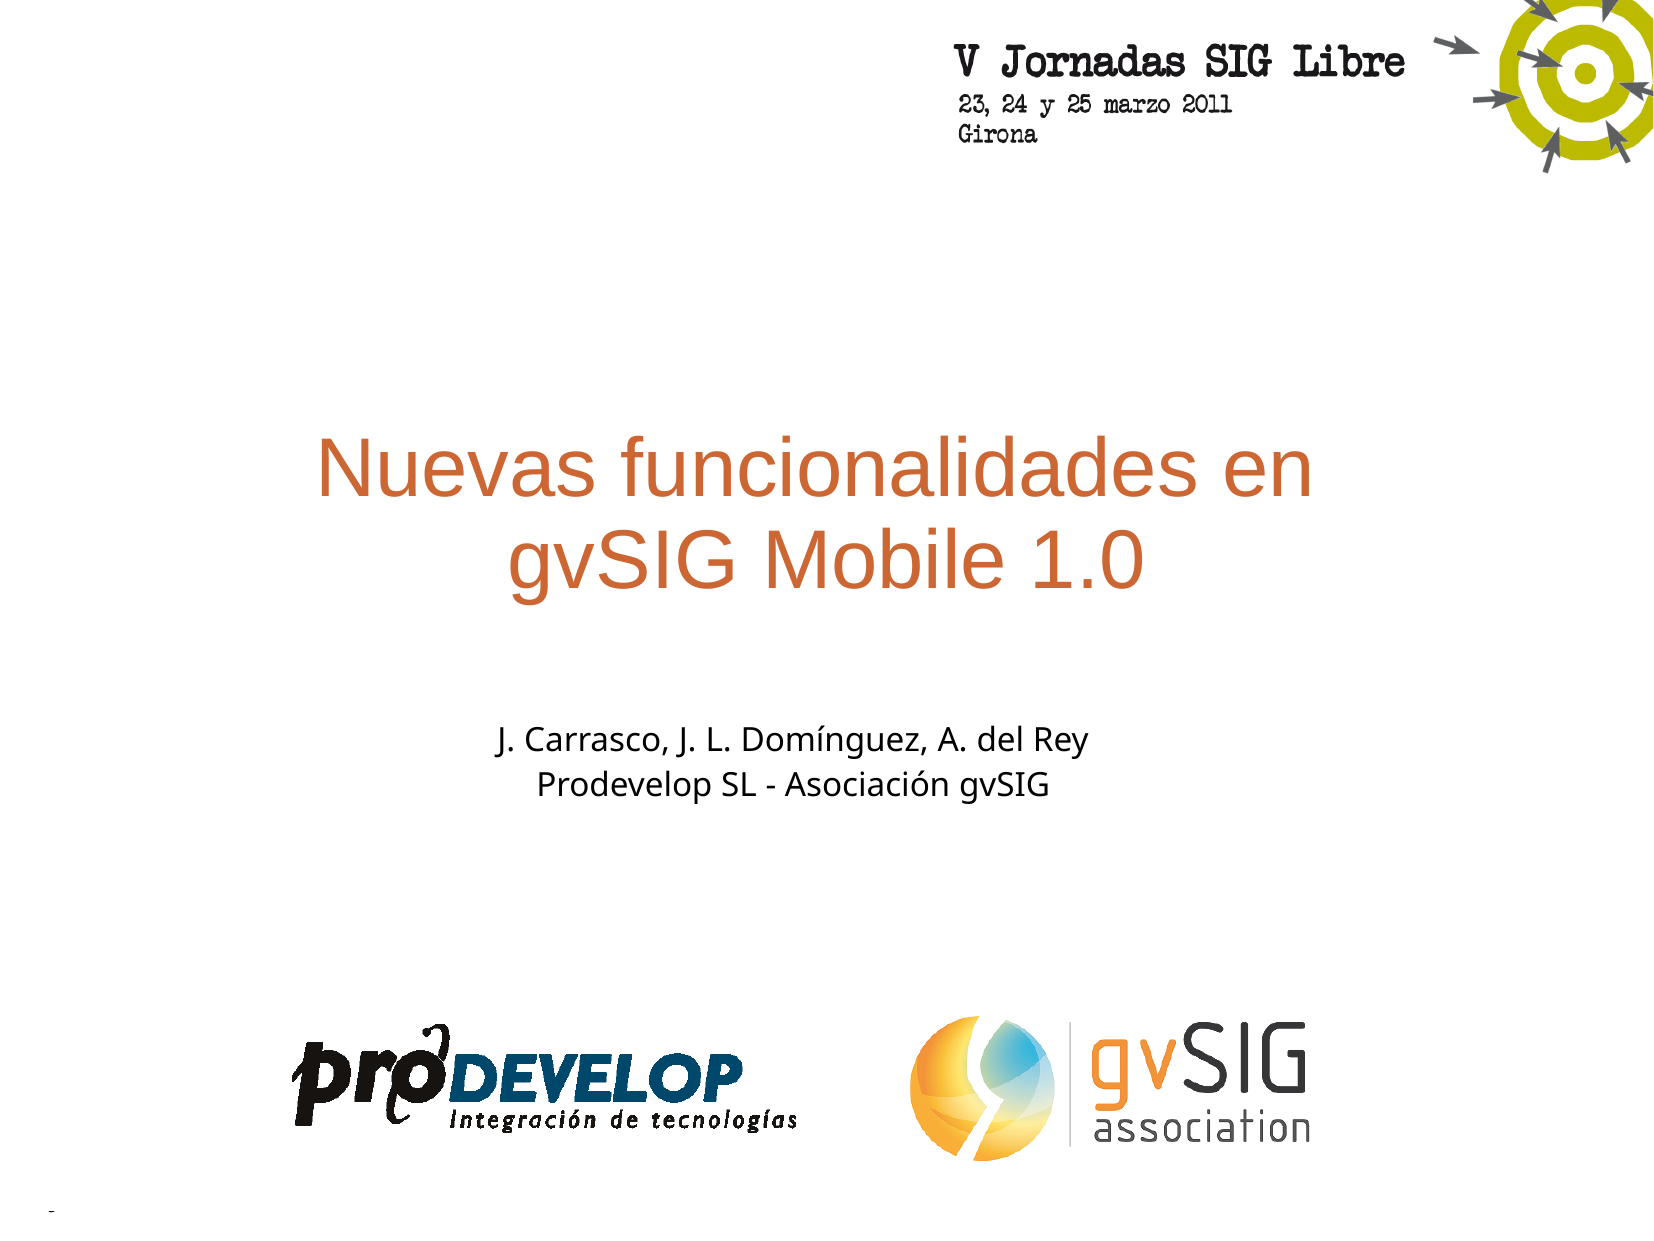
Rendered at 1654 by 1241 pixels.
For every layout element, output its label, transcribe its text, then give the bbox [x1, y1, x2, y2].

picture [0, 948, 1654, 1211]
text_box J. Carrasco, J. L. Domínguez, A. del Rey Prodevelop SL - Asociación gvSIG [482, 708, 1182, 857]
picture [944, 0, 1654, 184]
text_box Nuevas funcionalidades en gvSIG Mobile 1.0 [300, 413, 1354, 615]
